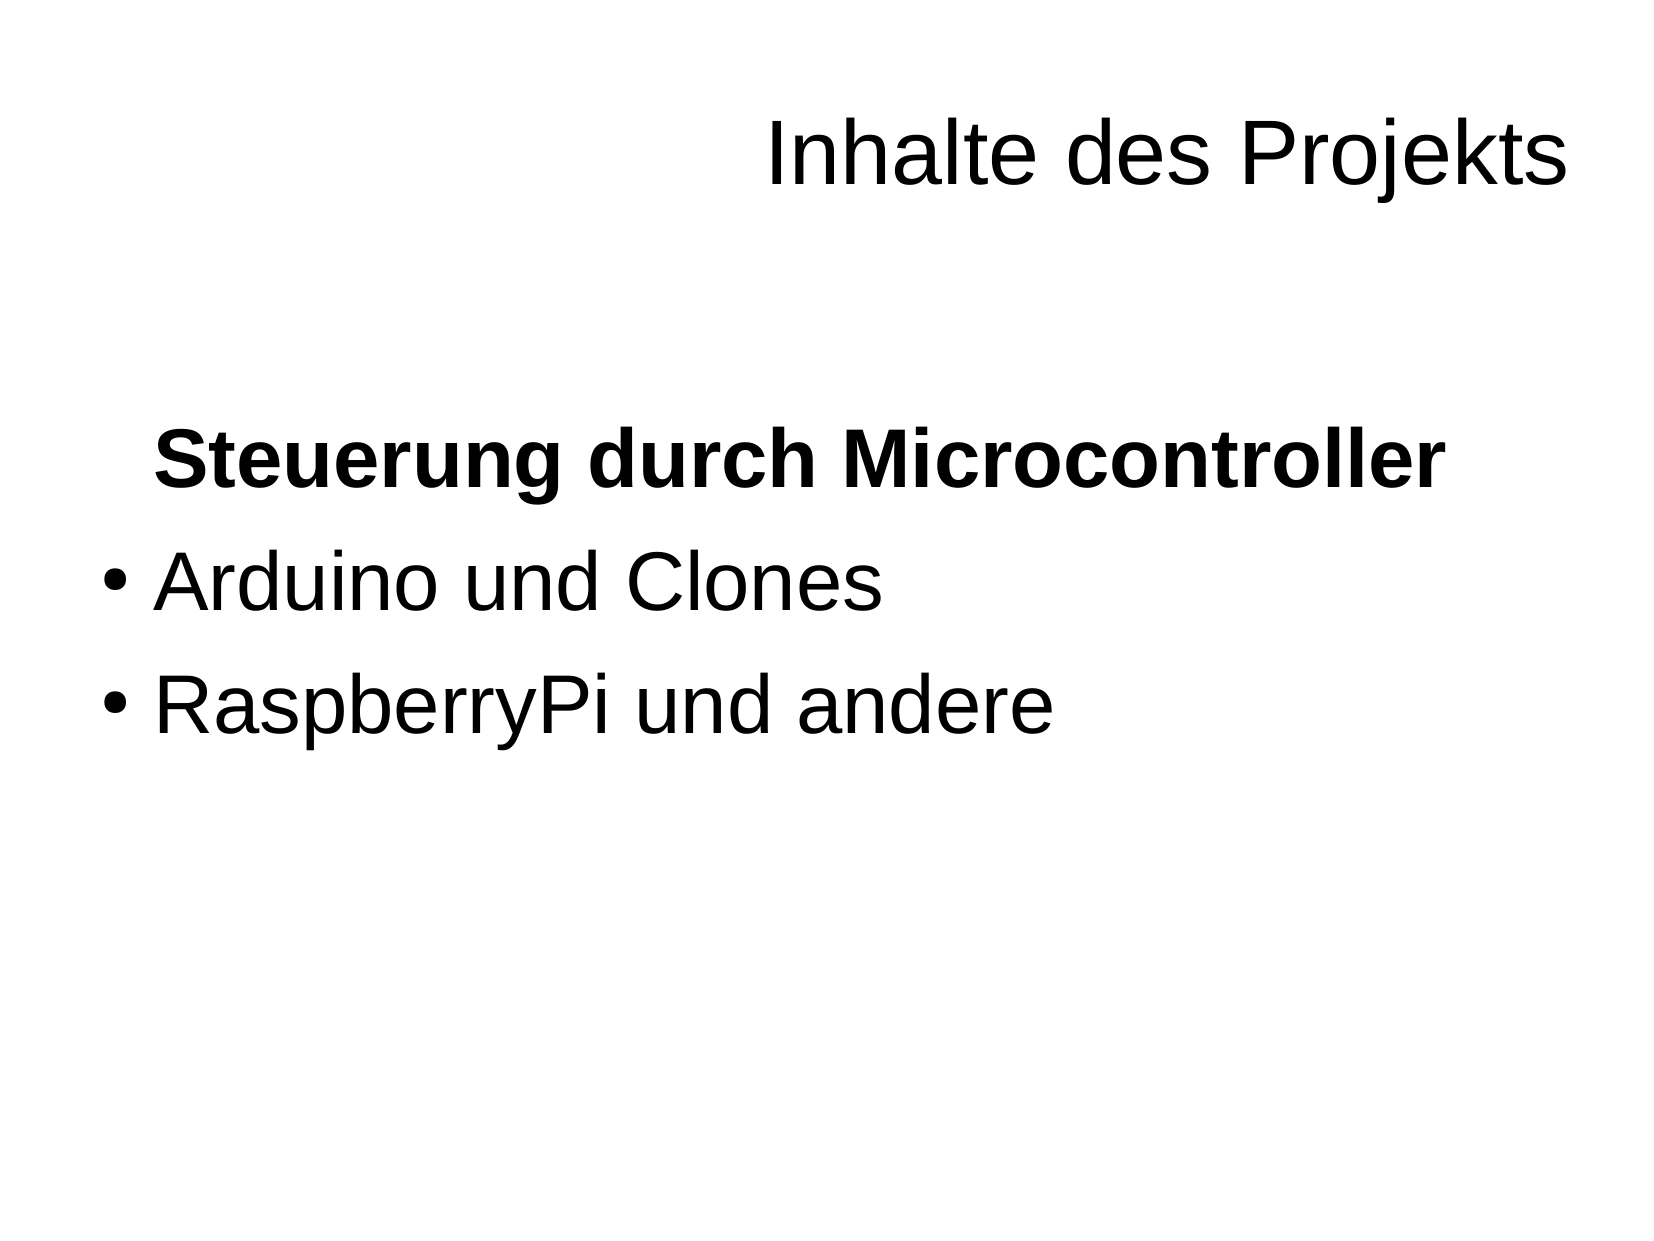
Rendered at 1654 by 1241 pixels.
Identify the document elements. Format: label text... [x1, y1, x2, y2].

title Inhalte des Projekts [82, 49, 1571, 257]
list Steuerung durch Microcontroller Arduino und Clones RaspberryPi und andere [82, 290, 1571, 1109]
